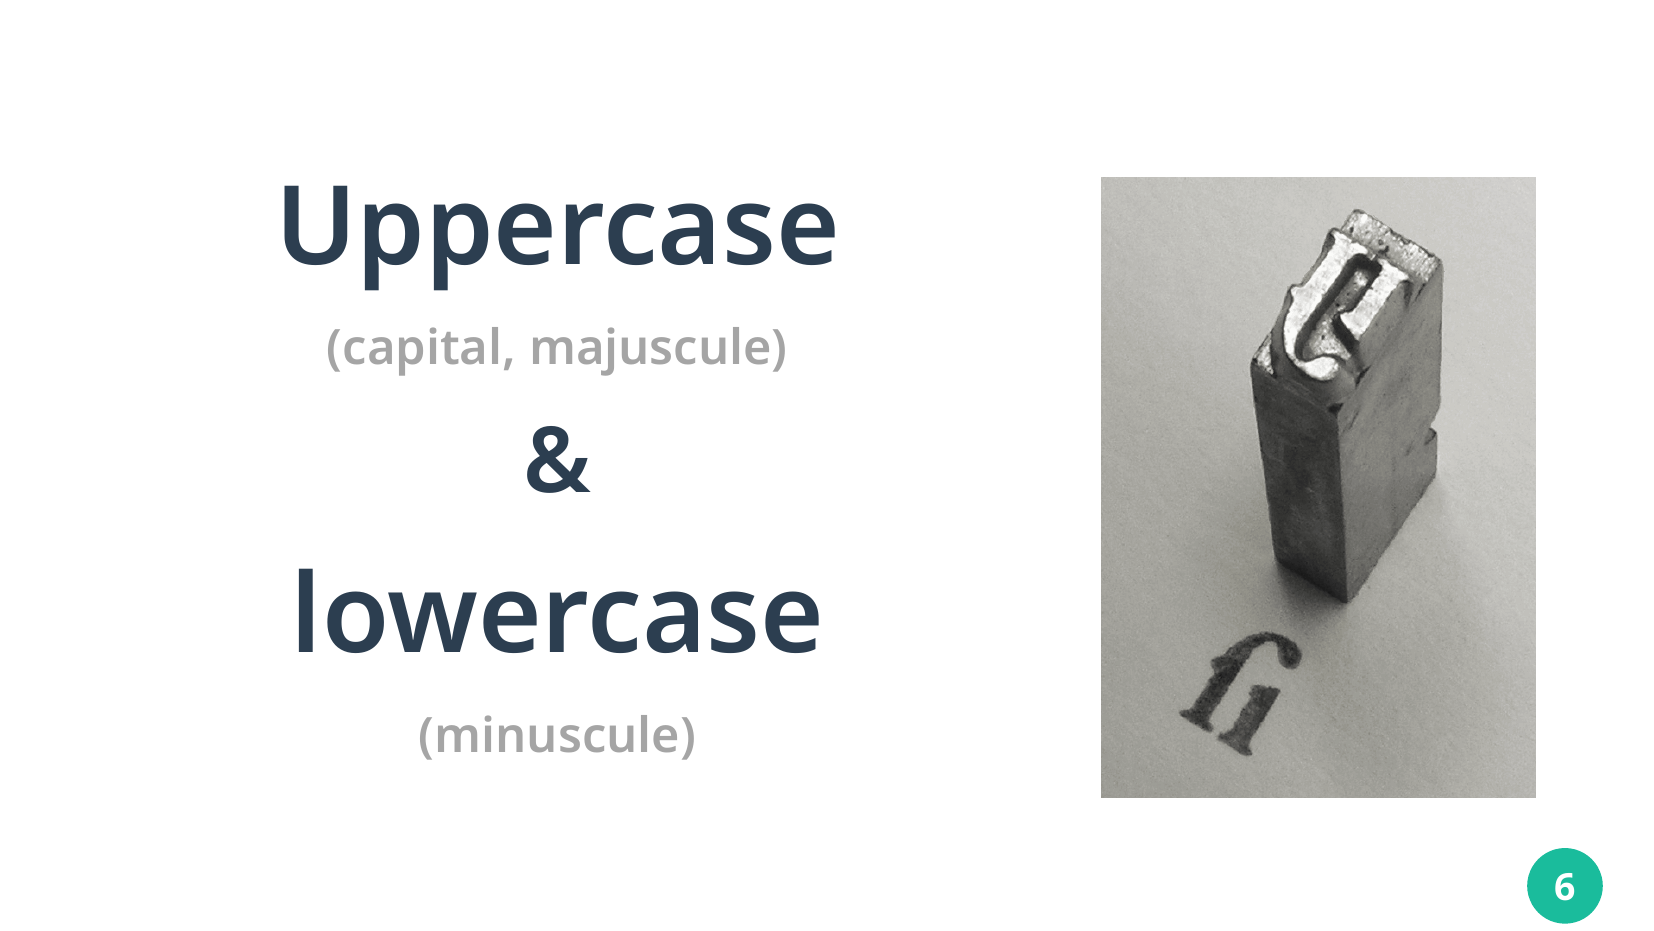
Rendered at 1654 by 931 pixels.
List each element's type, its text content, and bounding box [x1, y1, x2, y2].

picture [1101, 177, 1536, 798]
list Uppercase (capital, majuscule) & lowercase (minuscule) [0, 147, 1063, 768]
